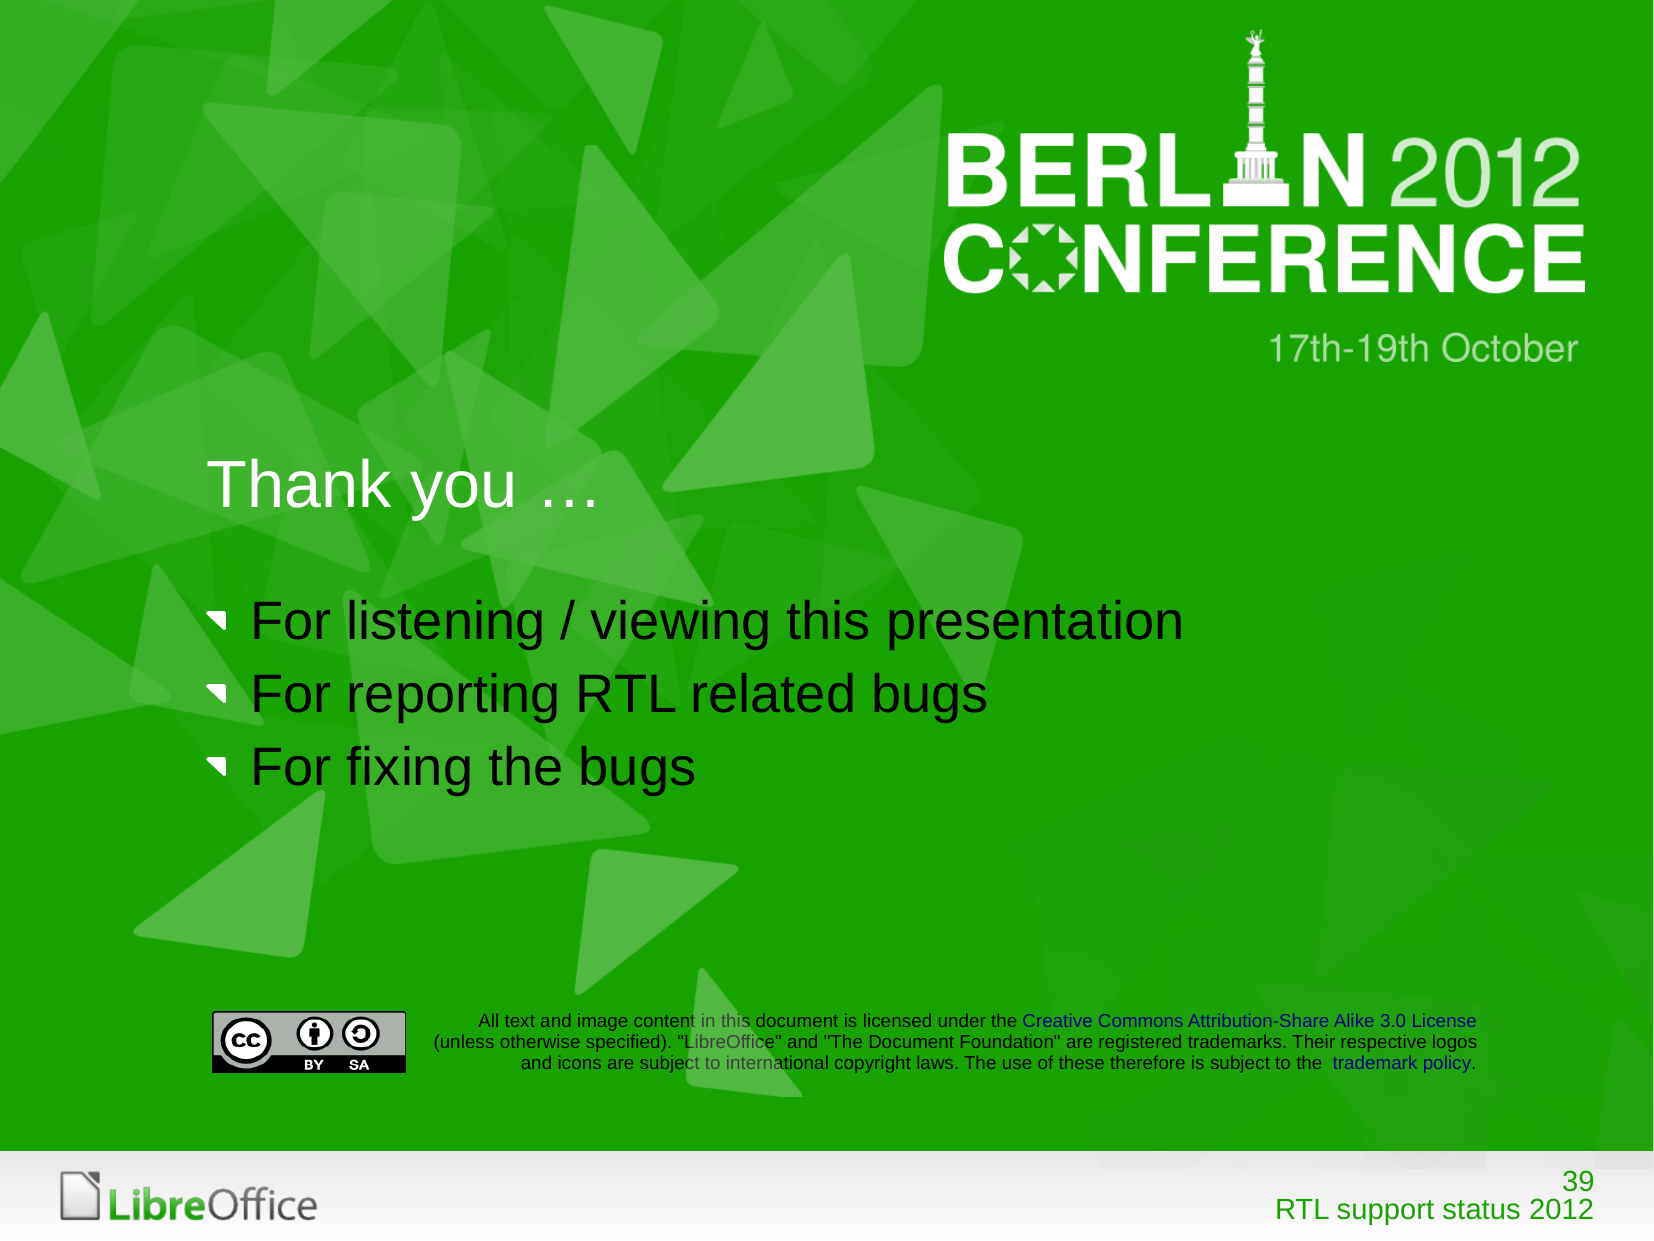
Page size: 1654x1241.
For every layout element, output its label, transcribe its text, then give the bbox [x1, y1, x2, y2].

picture [0, 0, 1654, 1169]
list For listening / viewing this presentation For reporting RTL related bugs For fixing the bugs [206, 590, 1477, 1241]
title Thank you … [206, 395, 1477, 573]
picture [41, 1152, 206, 1240]
